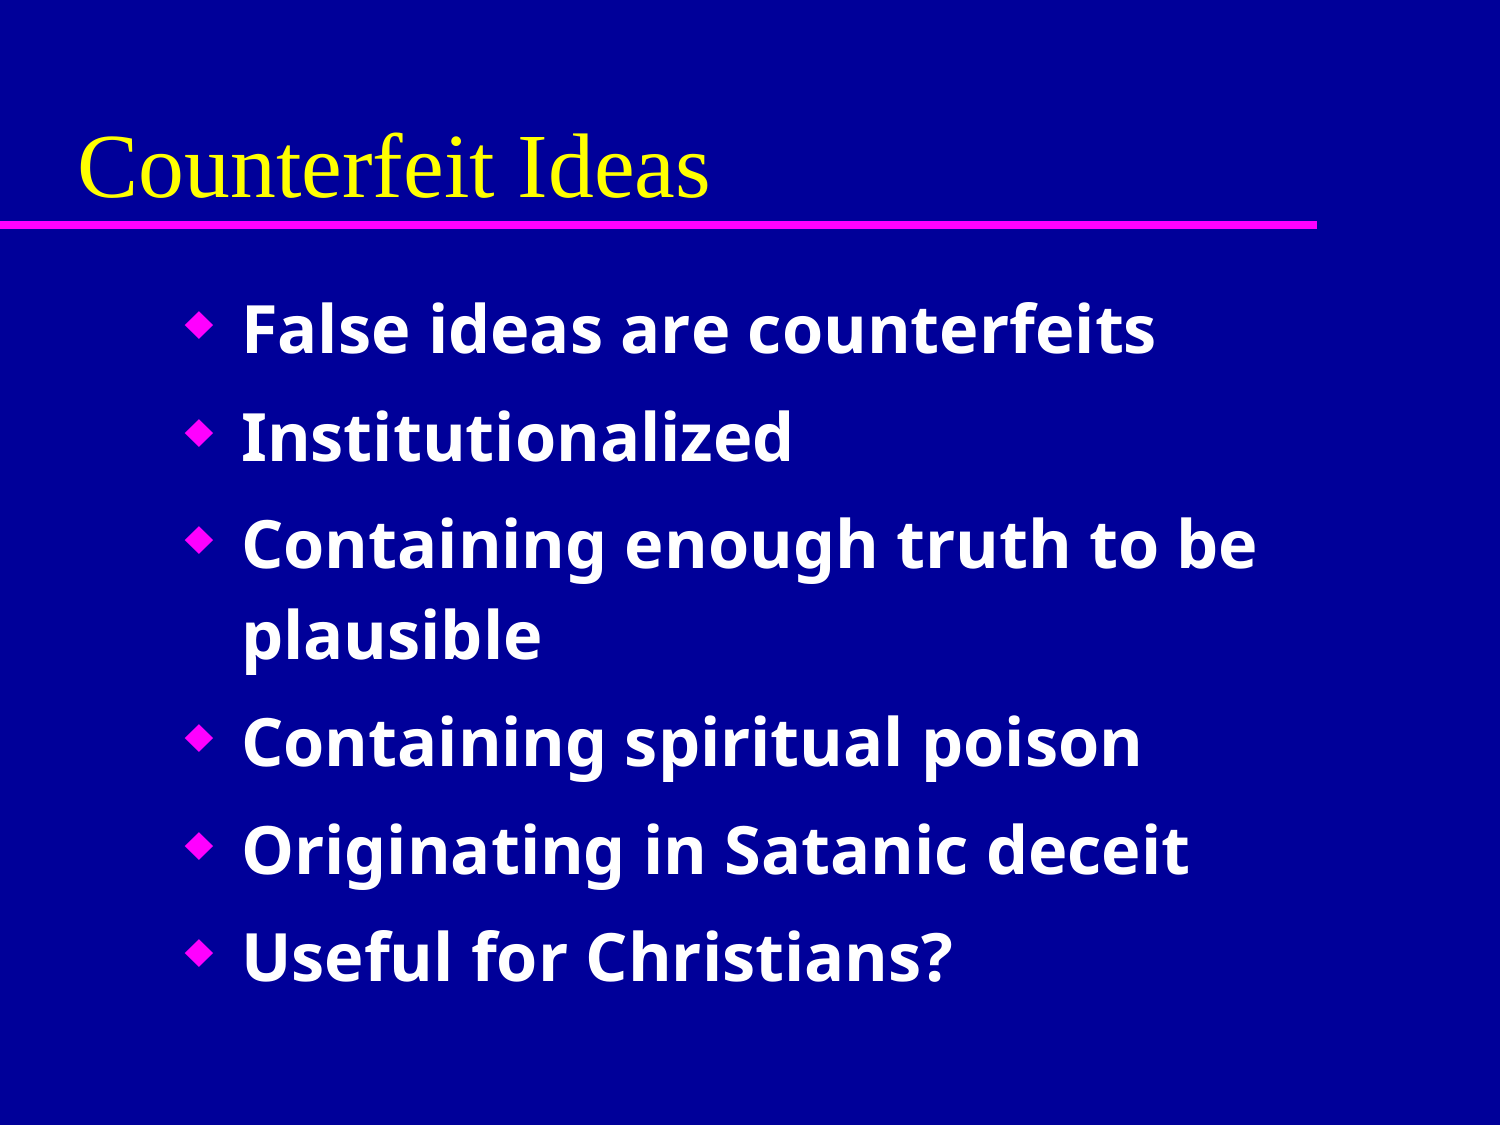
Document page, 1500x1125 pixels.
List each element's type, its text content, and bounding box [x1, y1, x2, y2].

list False ideas are counterfeits Institutionalized Containing enough truth to be plausible Containing spiritual poison Originating in Satanic deceit Useful for Christians? [169, 275, 1438, 951]
title Counterfeit Ideas [62, 43, 1338, 225]
